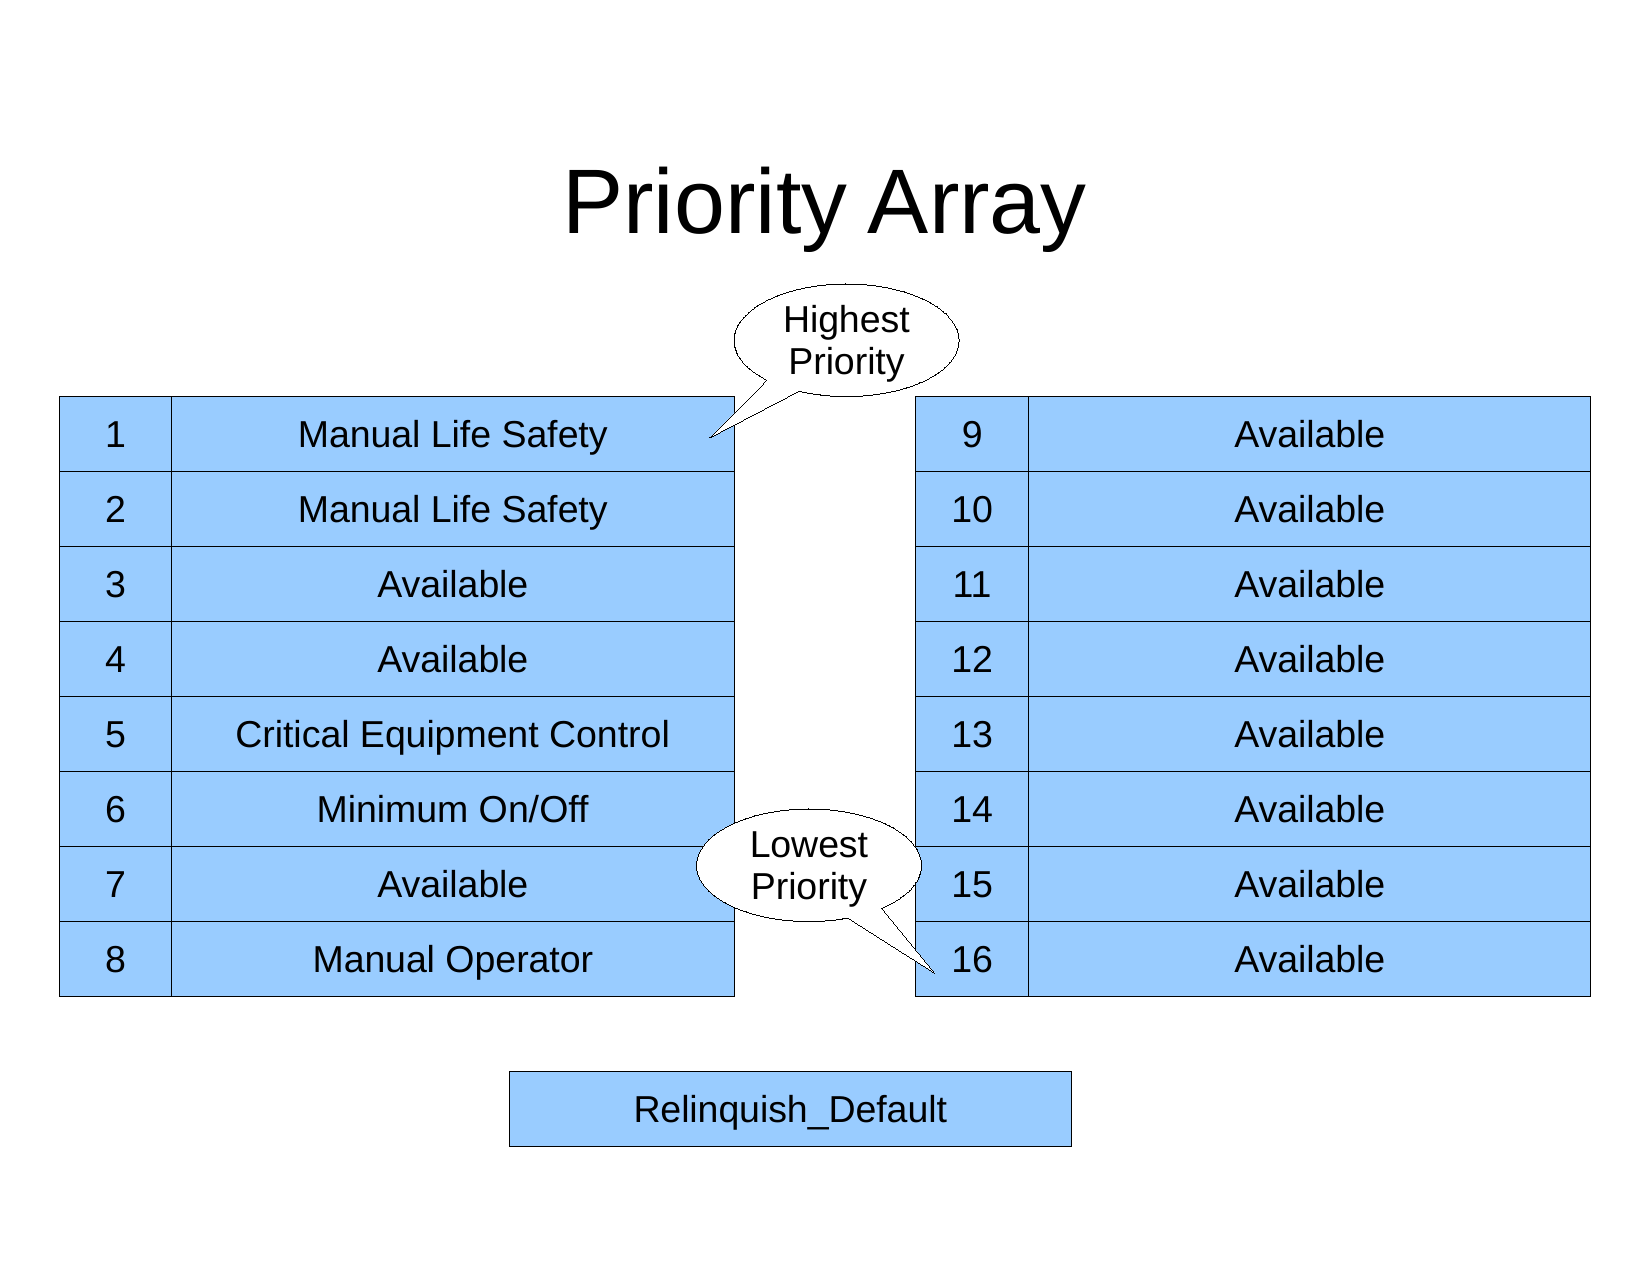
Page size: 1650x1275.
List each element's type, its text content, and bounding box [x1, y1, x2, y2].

text_box Manual Operator [171, 921, 735, 997]
text_box Lowest Priority [696, 808, 935, 974]
text_box Manual Life Safety [171, 471, 735, 546]
text_box 5 [59, 696, 171, 771]
text_box Manual Life Safety [171, 396, 735, 471]
text_box Available [171, 621, 735, 696]
text_box Highest Priority [709, 283, 960, 438]
title Priority Array [135, 105, 1515, 299]
text_box Available [1028, 771, 1591, 846]
text_box Available [1028, 546, 1591, 621]
text_box Available [1028, 621, 1591, 696]
text_box 9 [915, 396, 1028, 471]
text_box 3 [59, 546, 171, 621]
text_box 6 [59, 771, 171, 846]
text_box 13 [915, 696, 1028, 771]
text_box 8 [59, 921, 171, 997]
text_box Available [1028, 396, 1591, 471]
text_box Available [1028, 471, 1591, 546]
text_box 16 [915, 921, 1028, 997]
text_box 7 [59, 846, 171, 921]
text_box 1 [59, 396, 171, 471]
text_box Available [1028, 696, 1591, 771]
text_box 11 [915, 546, 1028, 621]
text_box 10 [915, 471, 1028, 546]
text_box Available [1028, 846, 1591, 921]
text_box Available [171, 846, 735, 921]
text_box Minimum On/Off [171, 771, 735, 846]
text_box 15 [915, 846, 1028, 921]
text_box 12 [915, 621, 1028, 696]
text_box Available [171, 546, 735, 621]
text_box 4 [59, 621, 171, 696]
text_box Critical Equipment Control [171, 696, 735, 771]
text_box Available [1028, 921, 1591, 997]
text_box Relinquish_Default [509, 1071, 1072, 1147]
text_box 14 [915, 771, 1028, 846]
text_box 2 [59, 471, 171, 546]
